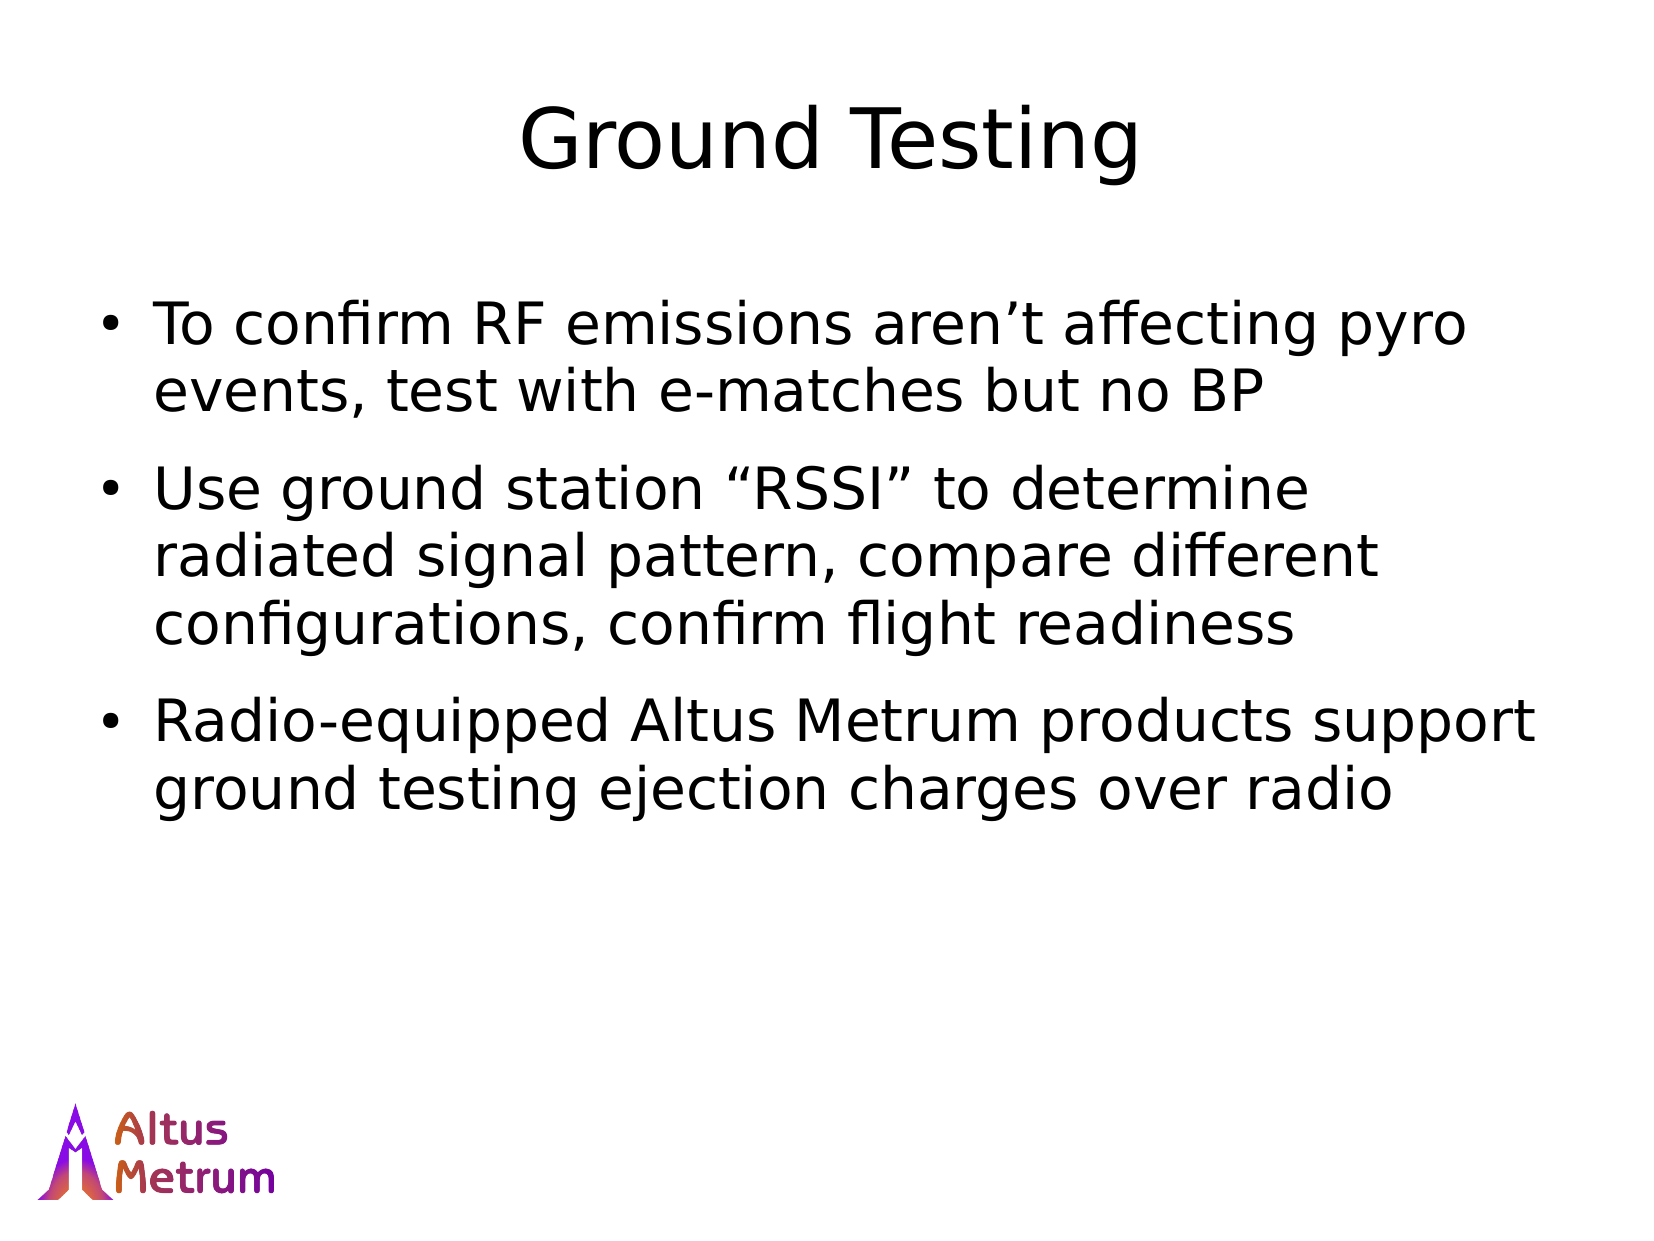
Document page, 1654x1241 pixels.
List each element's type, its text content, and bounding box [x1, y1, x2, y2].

list To confirm RF emissions aren’t affecting pyro events, test with e-matches but no BP Use ground station “RSSI” to determine radiated signal pattern, compare different configurations, confirm flight readiness Radio-equipped Altus Metrum products support ground testing ejection charges over radio [82, 290, 1571, 1094]
picture [37, 1103, 274, 1200]
title Ground Testing [86, 55, 1576, 226]
